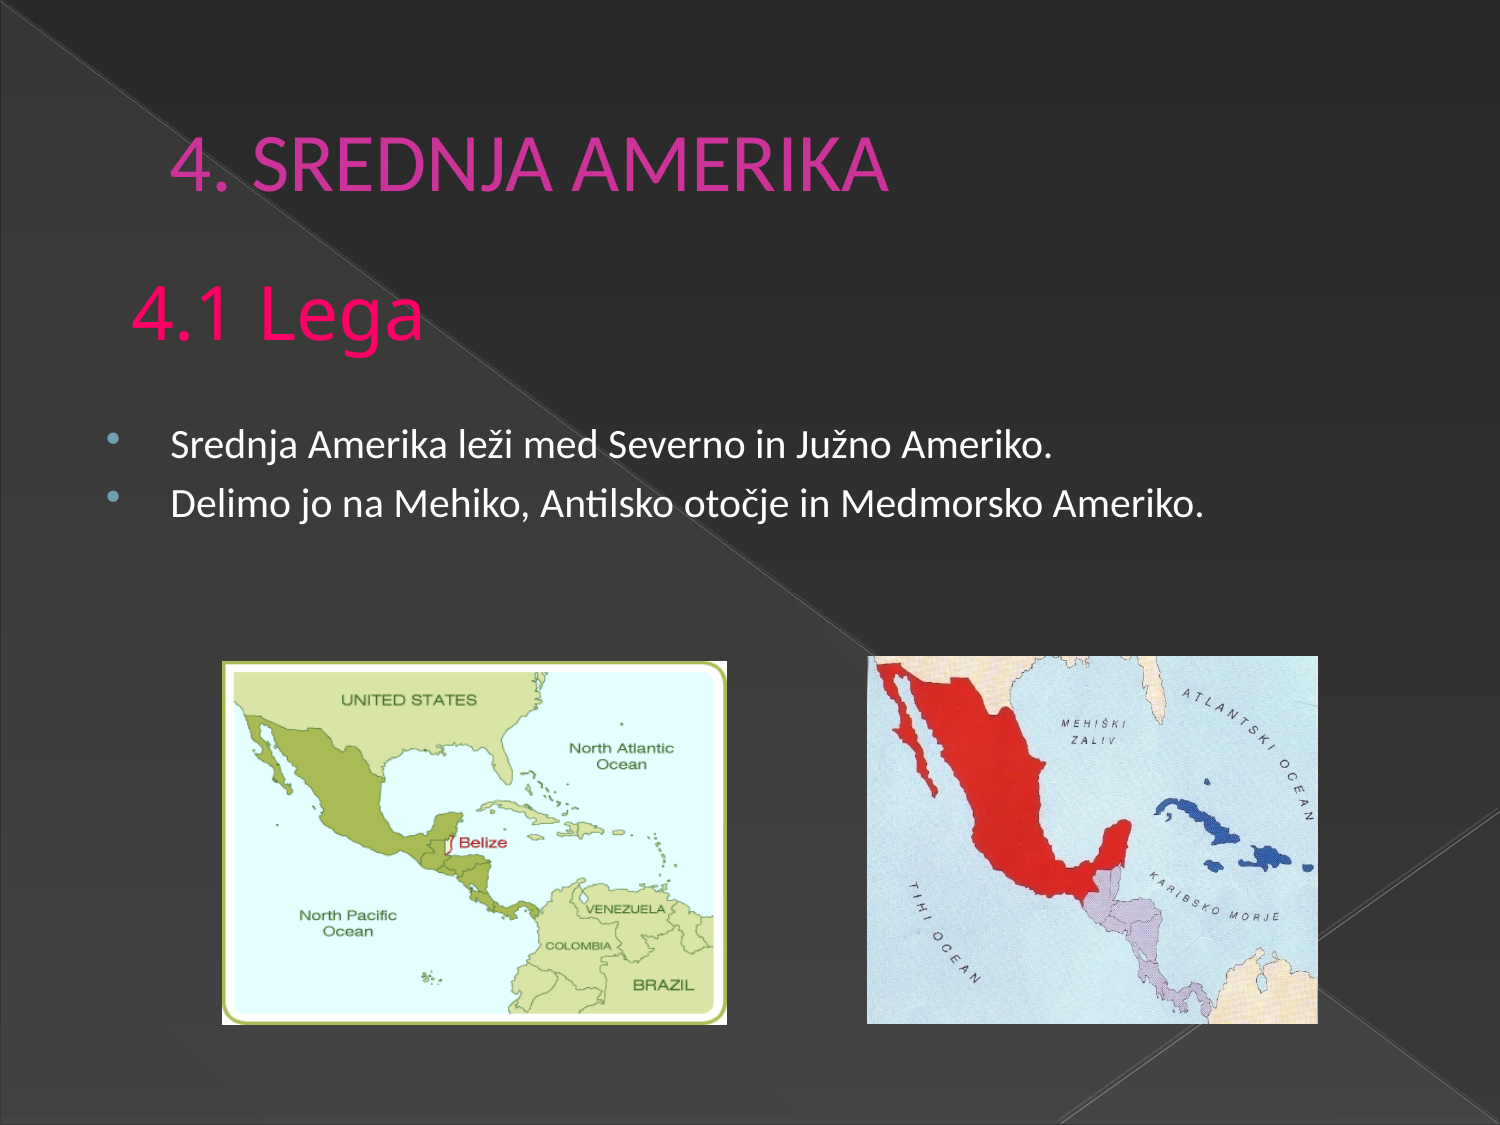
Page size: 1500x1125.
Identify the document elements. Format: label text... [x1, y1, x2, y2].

list Srednja Amerika leži med Severno in Južno Ameriko. Delimo jo na Mehiko, Antilsko otočje in Medmorsko Ameriko. [82, 292, 1432, 1043]
picture [867, 656, 1318, 1024]
title 4. SREDNJA AMERIKA [75, 43, 1425, 274]
text_box 4.1 Lega [117, 257, 832, 363]
